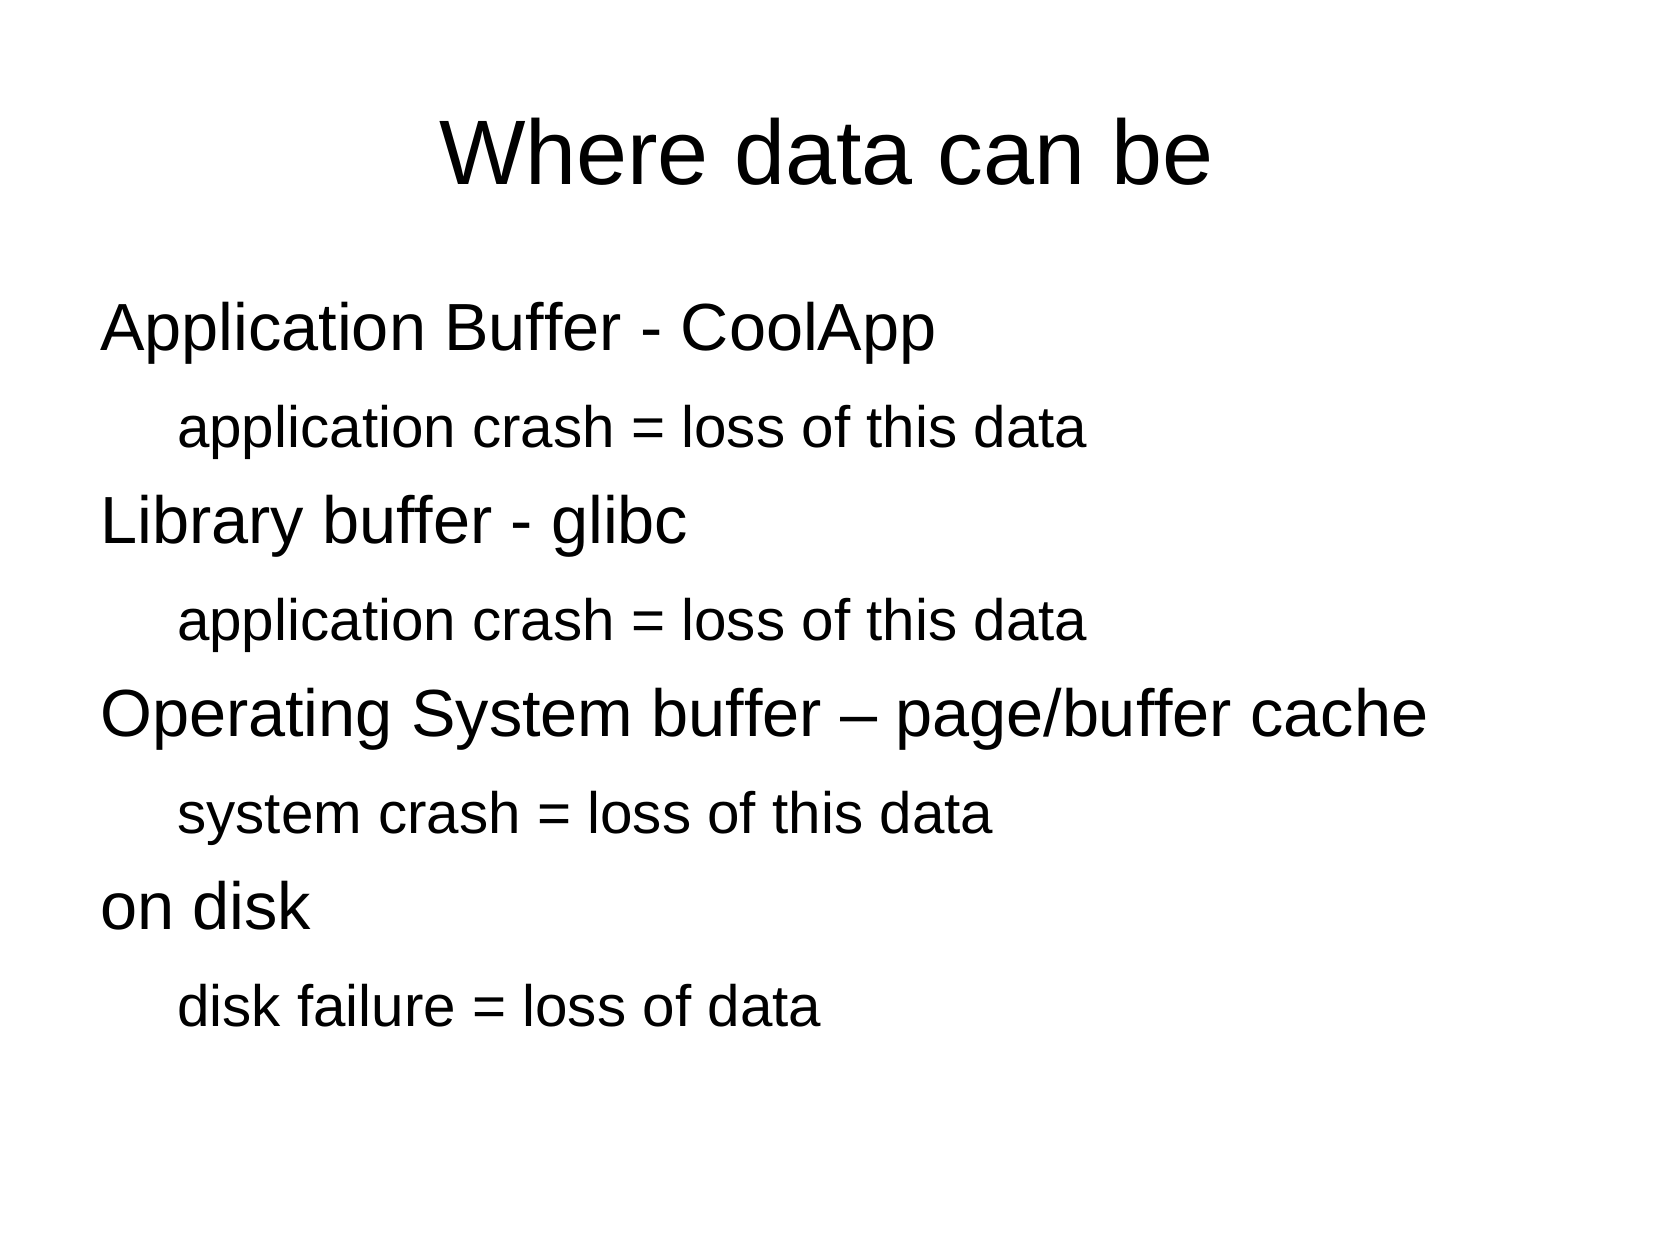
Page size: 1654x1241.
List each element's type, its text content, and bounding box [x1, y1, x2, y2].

title Where data can be [82, 56, 1571, 250]
list Application Buffer - CoolApp application crash = loss of this data Library buffer - glibc application crash = loss of this data Operating System buffer – page/buffer cache system crash = loss of this data on disk disk failure = loss of data [82, 290, 1571, 1223]
